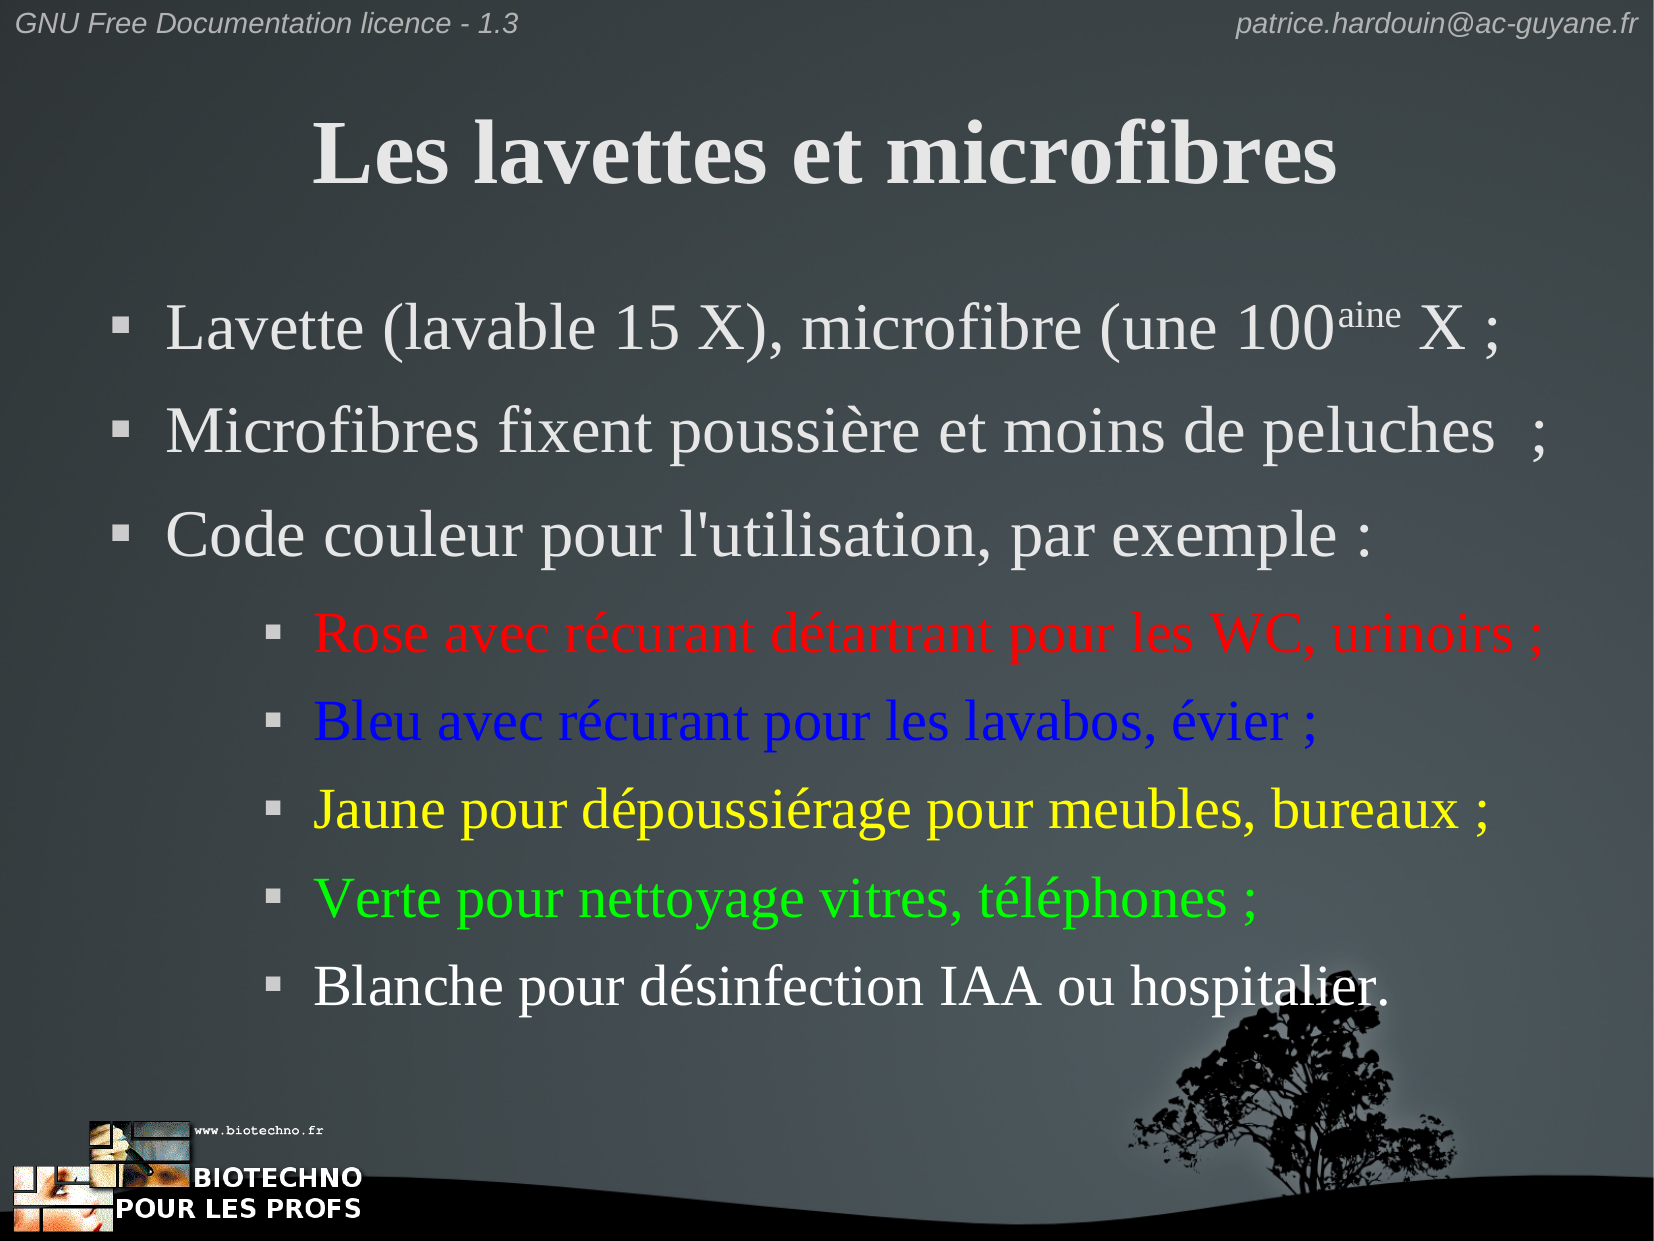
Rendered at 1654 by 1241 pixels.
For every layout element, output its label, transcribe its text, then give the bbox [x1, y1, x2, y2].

picture [0, 0, 1654, 1241]
title Les lavettes et microfibres [82, 56, 1571, 250]
list Lavette (lavable 15 X), microfibre (une 100aine X ; Microfibres fixent poussière et moins de peluches ; Code couleur pour l'utilisation, par exemple : Rose avec récurant détartrant pour les WC, urinoirs ; Bleu avec récurant pour les lavabos, évier ; Jaune pour dépoussiérage pour meubles, bureaux ; Verte pour nettoyage vitres, téléphones ; Blanche pour désinfection IAA ou hospitalier. [76, 289, 1565, 1094]
